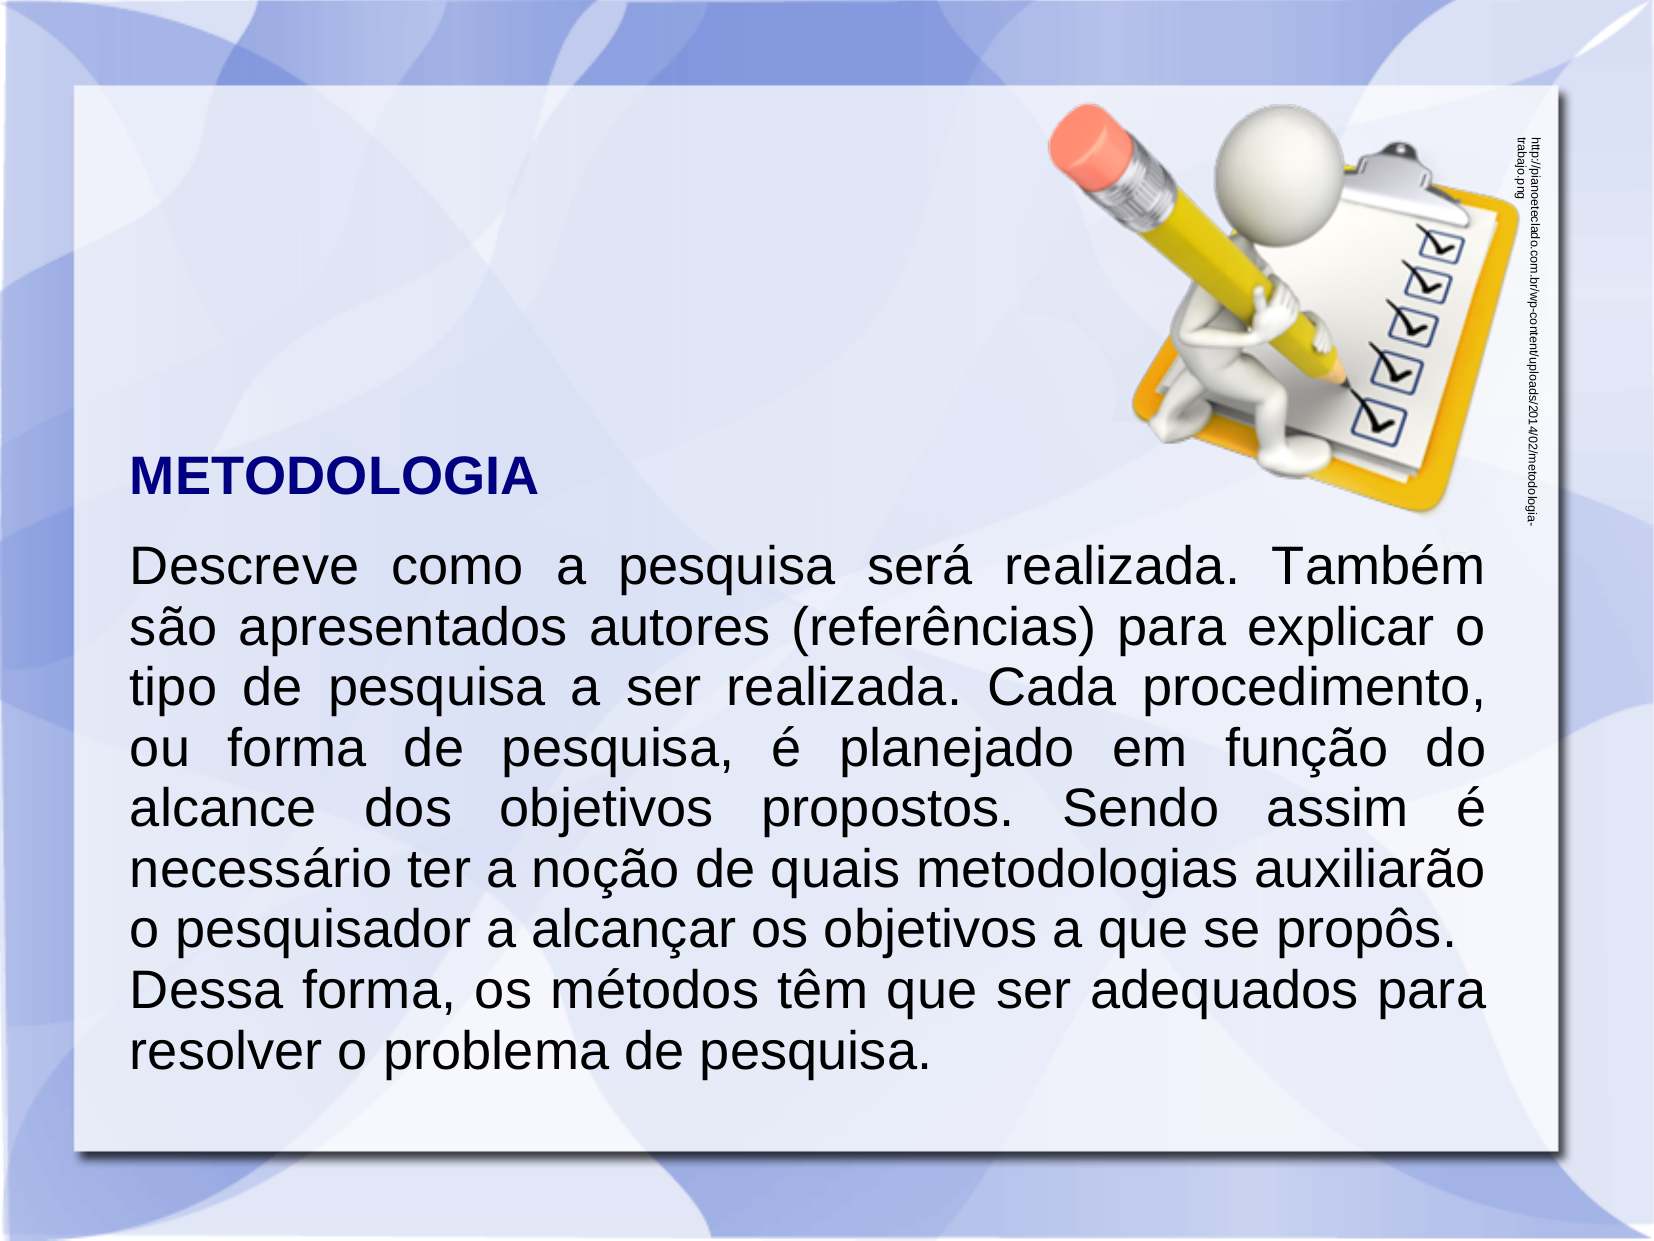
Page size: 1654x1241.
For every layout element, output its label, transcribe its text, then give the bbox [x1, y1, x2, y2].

list METODOLOGIA Descreve como a pesquisa será realizada. Também são apresentados autores (referências) para explicar o tipo de pesquisa a ser realizada. Cada procedimento, ou forma de pesquisa, é planejado em função do alcance dos objetivos propostos. Sendo assim é necessário ter a noção de quais metodologias auxiliarão o pesquisador a alcançar os objetivos a que se propôs. Dessa forma, os métodos têm que ser adequados para resolver o problema de pesquisa. [129, 141, 1489, 1086]
picture [0, 0, 1654, 1241]
text_box http://pianoeteclado.com.br/wp-content/uploads/2014/02/metodologia-trabajo.png [1502, 122, 1551, 596]
